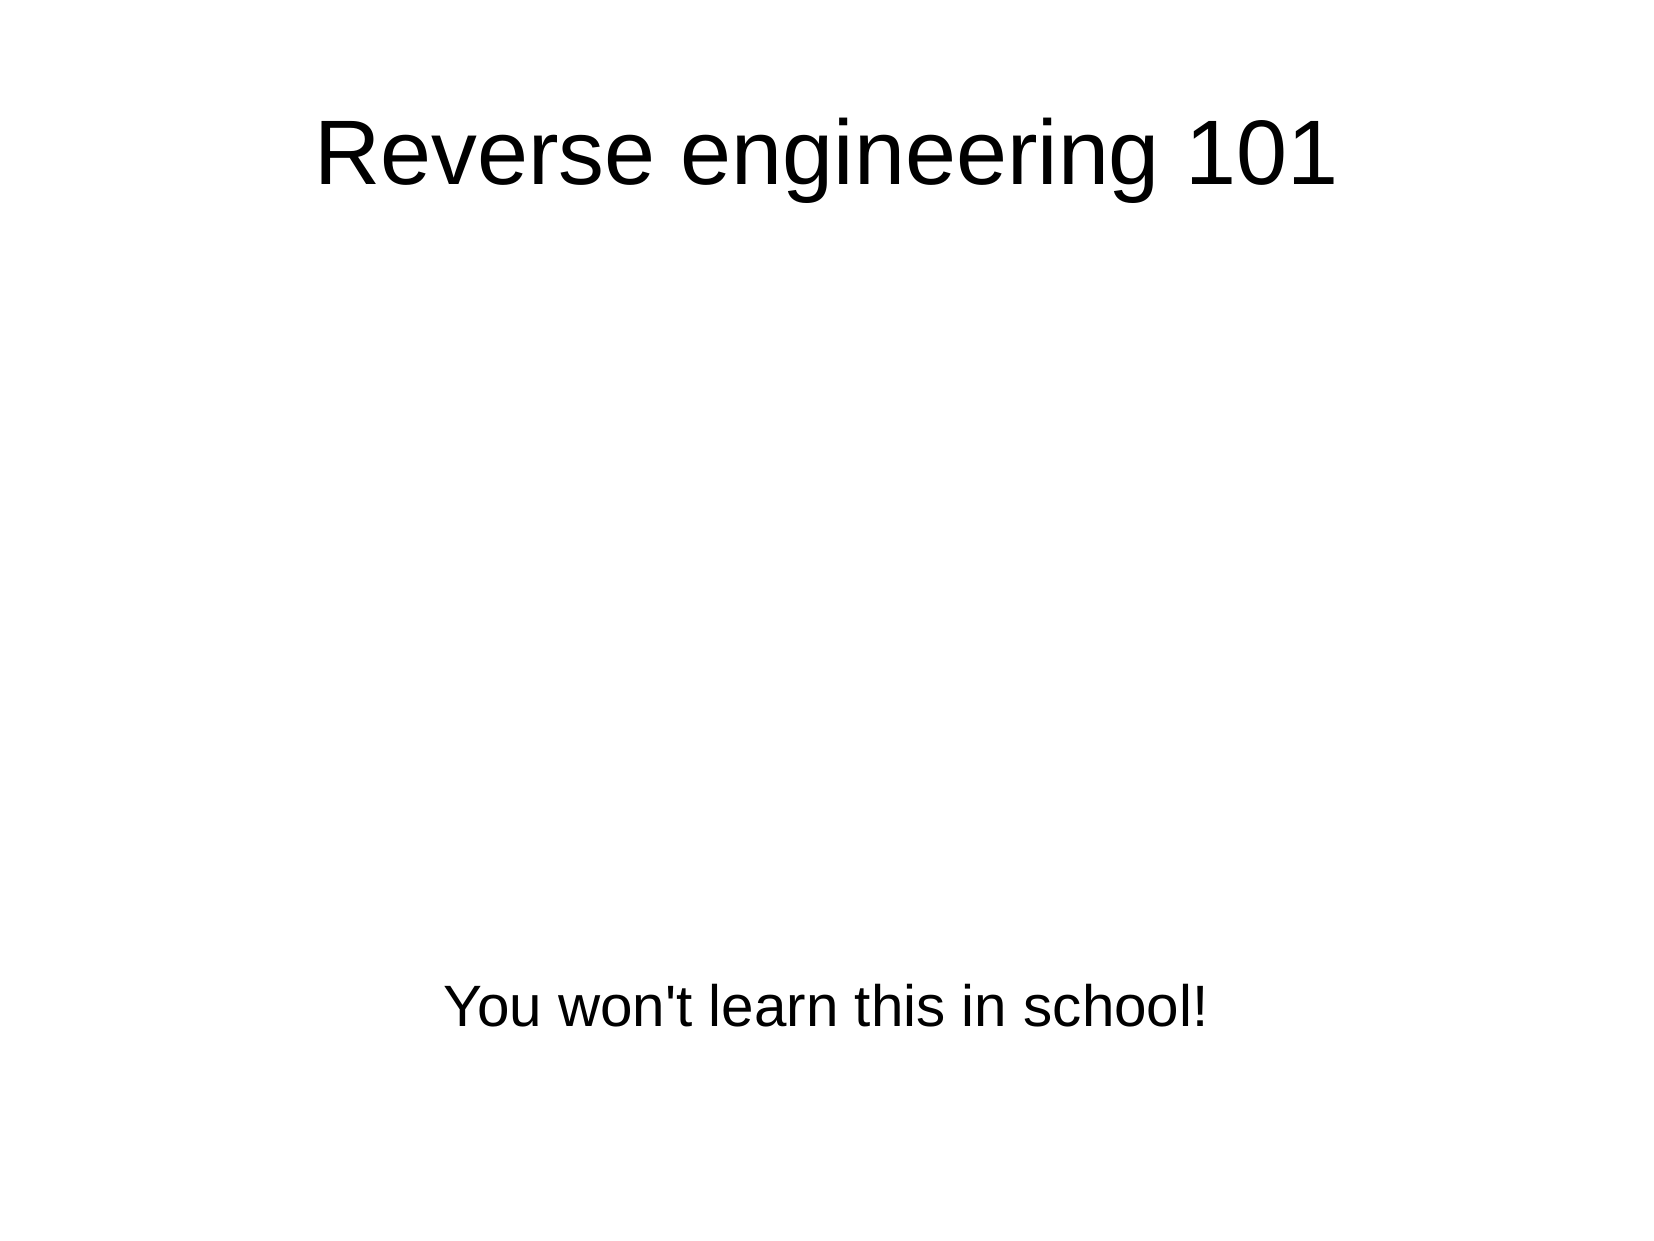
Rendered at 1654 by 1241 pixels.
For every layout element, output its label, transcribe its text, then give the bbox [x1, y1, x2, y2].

title Reverse engineering 101 [82, 49, 1571, 257]
subtitle You won't learn this in school! [82, 874, 1571, 1204]
